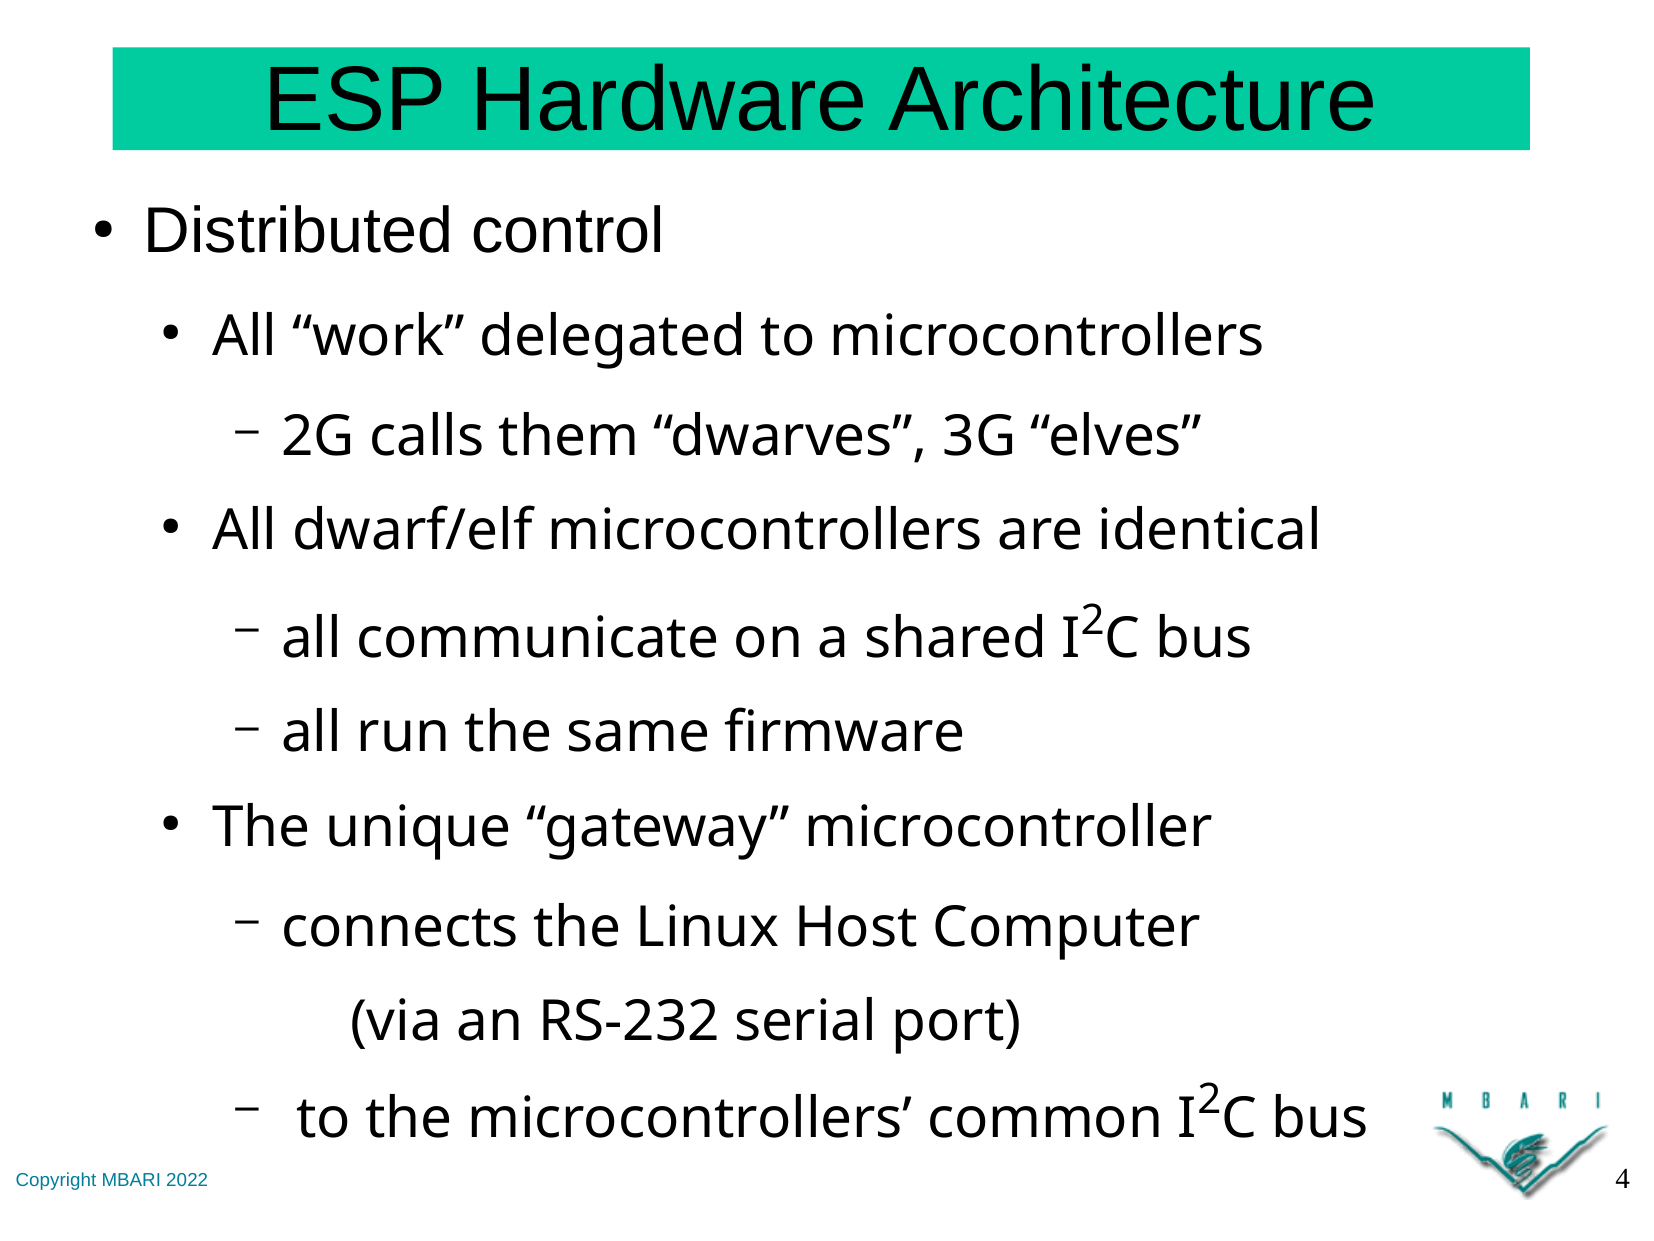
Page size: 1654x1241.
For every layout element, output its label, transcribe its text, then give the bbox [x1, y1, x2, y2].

title ESP Hardware Architecture [112, 47, 1530, 151]
list Distributed control All “work” delegated to microcontrollers 2G calls them “dwarves”, 3G “elves” All dwarf/elf microcontrollers are identical all communicate on a shared I2C bus all run the same firmware The unique “gateway” microcontroller connects the Linux Host Computer (via an RS-232 serial port) to the microcontrollers’ common I2C bus [75, 194, 1651, 1163]
picture [1426, 1163, 1613, 1200]
